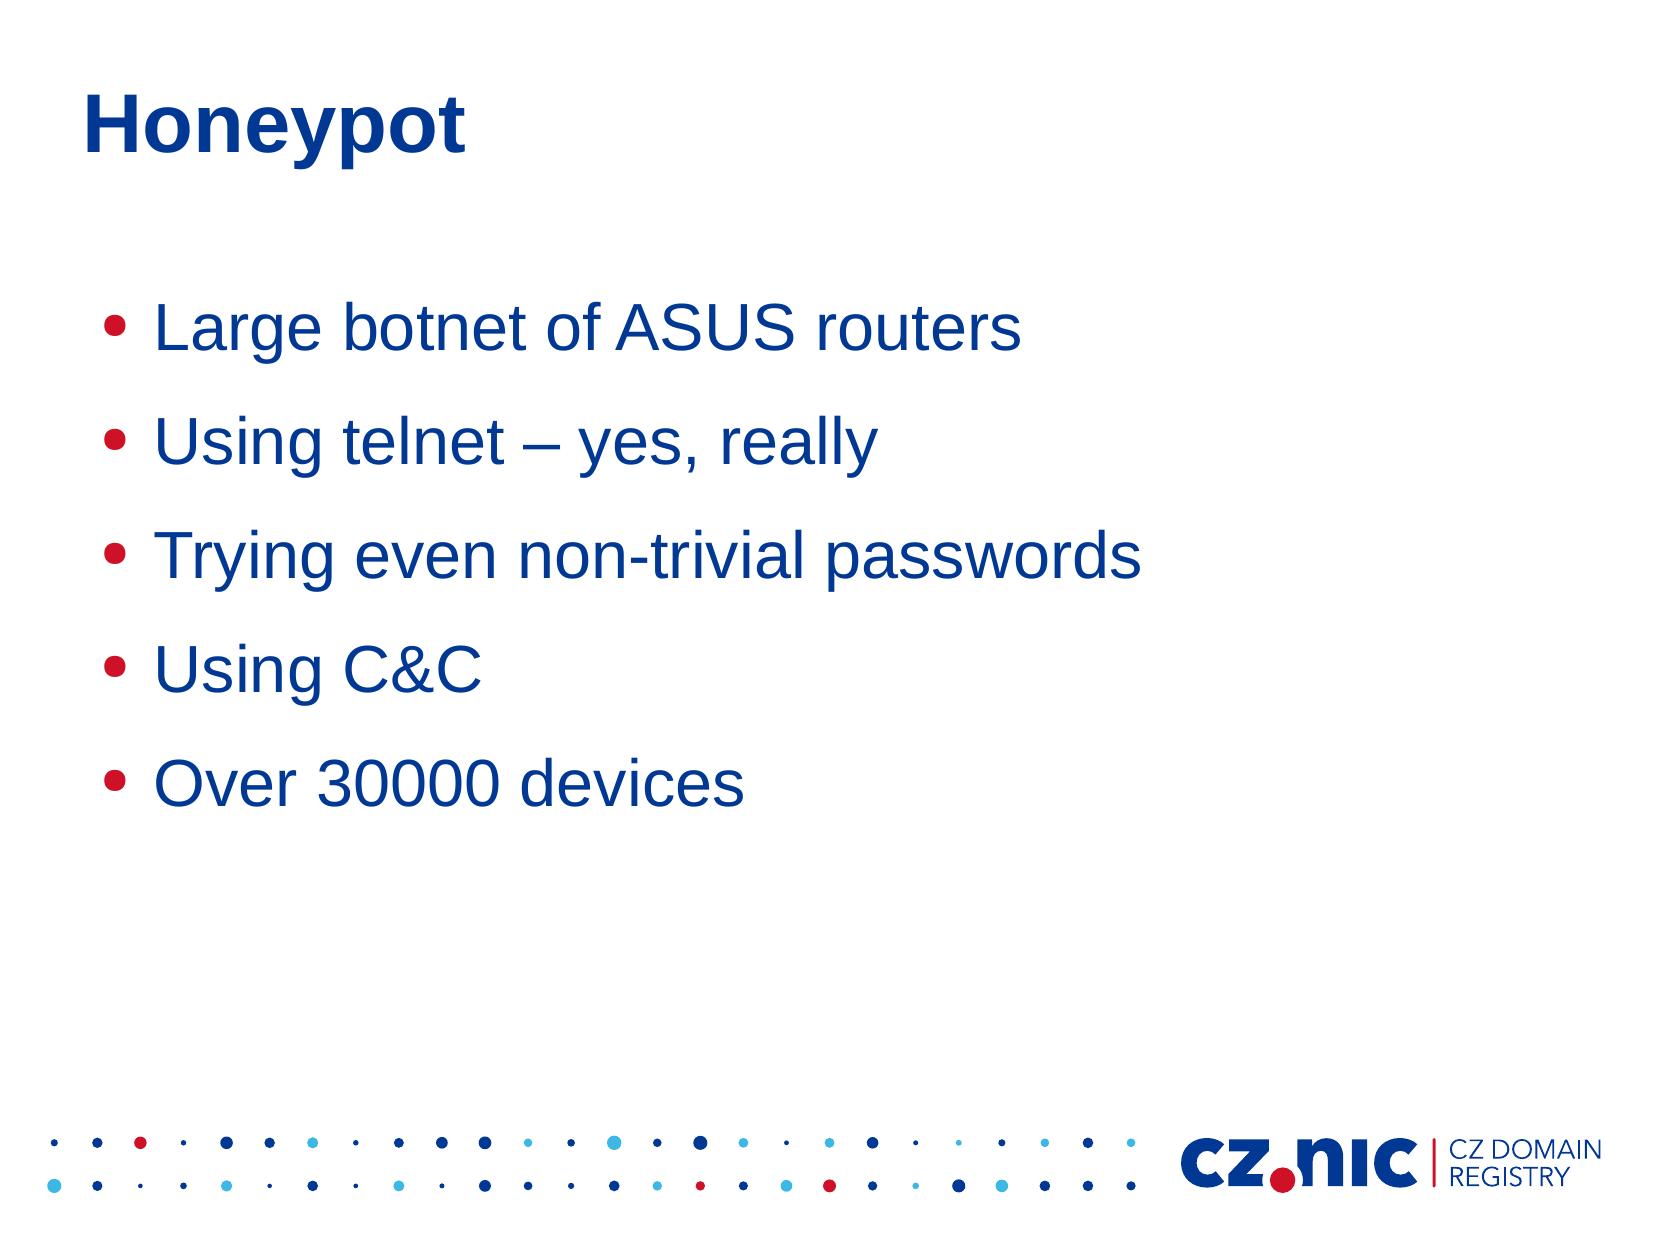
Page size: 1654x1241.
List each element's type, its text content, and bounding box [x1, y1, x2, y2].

title Honeypot [82, 70, 1571, 178]
list Large botnet of ASUS routers Using telnet – yes, really Trying even non-trivial passwords Using C&C Over 30000 devices [82, 290, 1571, 1010]
